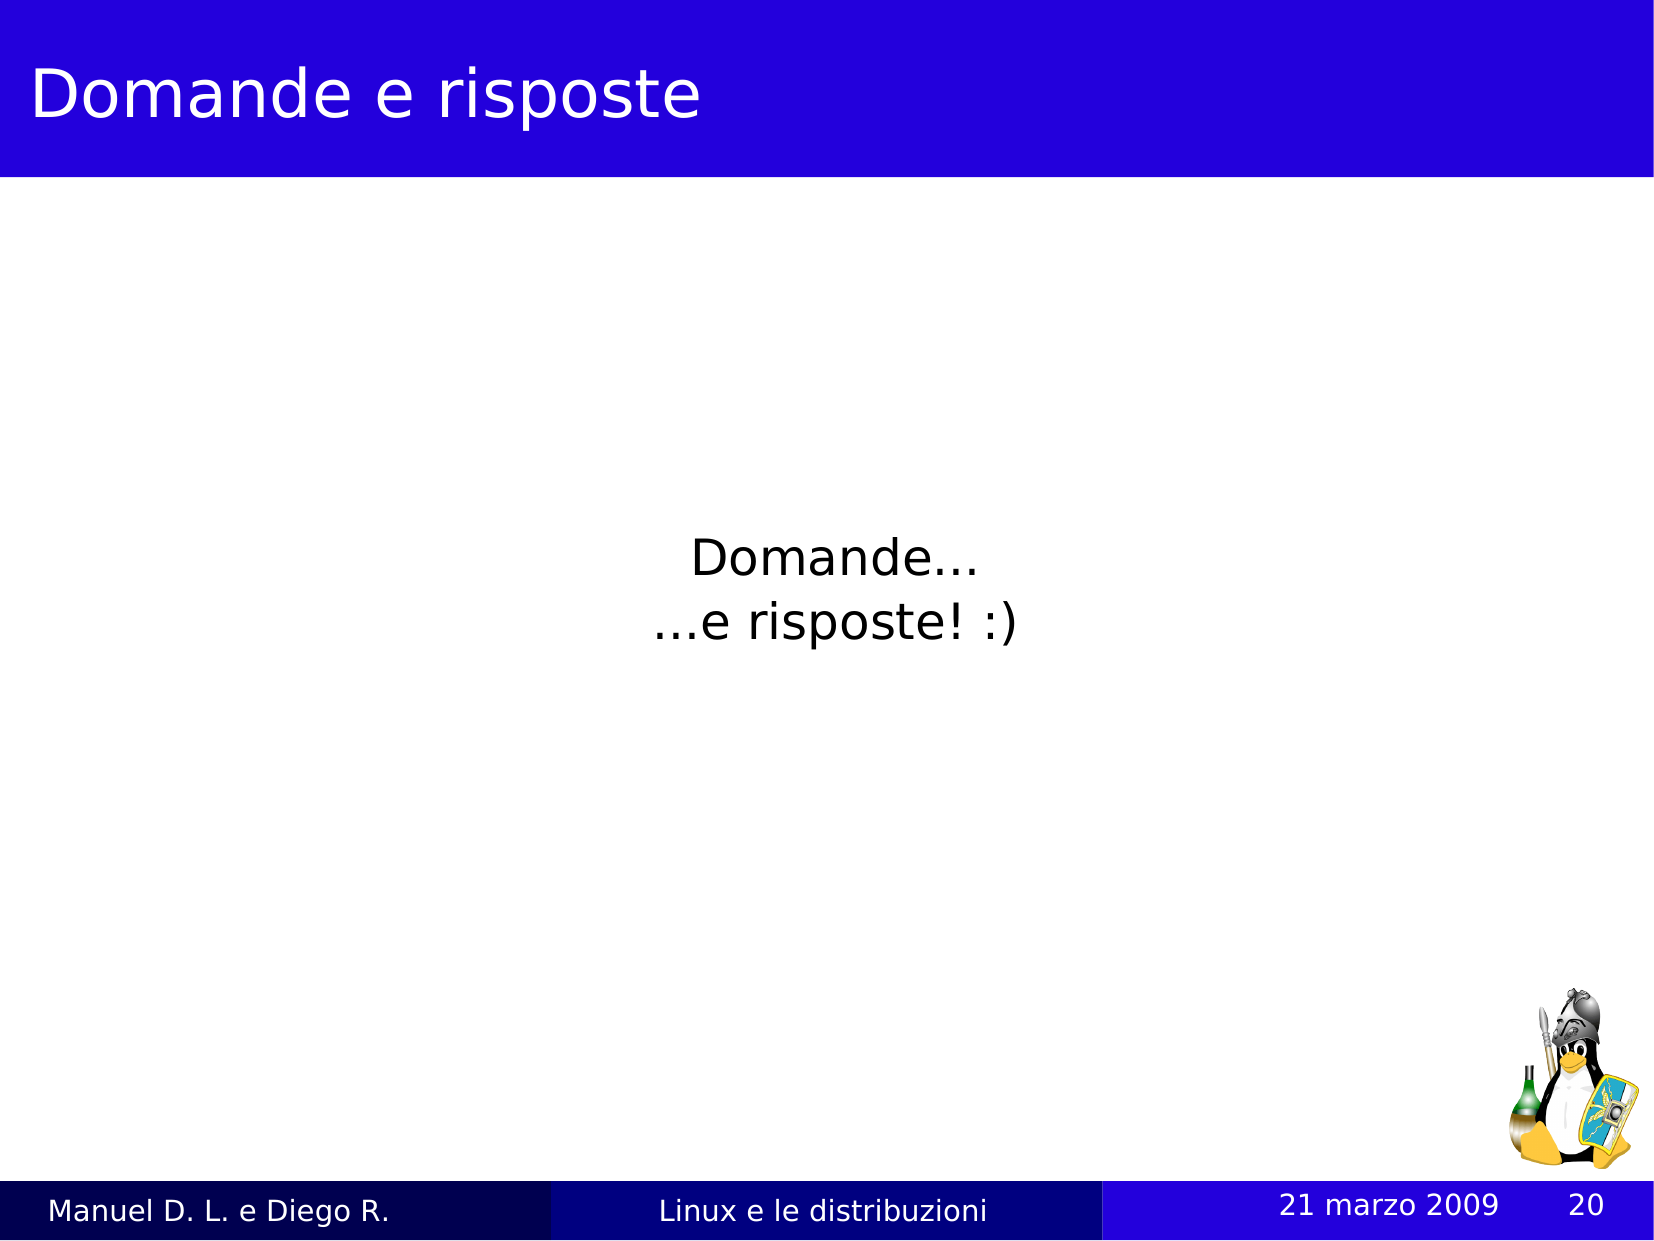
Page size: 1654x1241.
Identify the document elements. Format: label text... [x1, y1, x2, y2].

list Domande... ...e risposte! :) [84, 528, 1570, 712]
picture [1509, 988, 1639, 1169]
title Domande e risposte [29, 0, 1518, 198]
